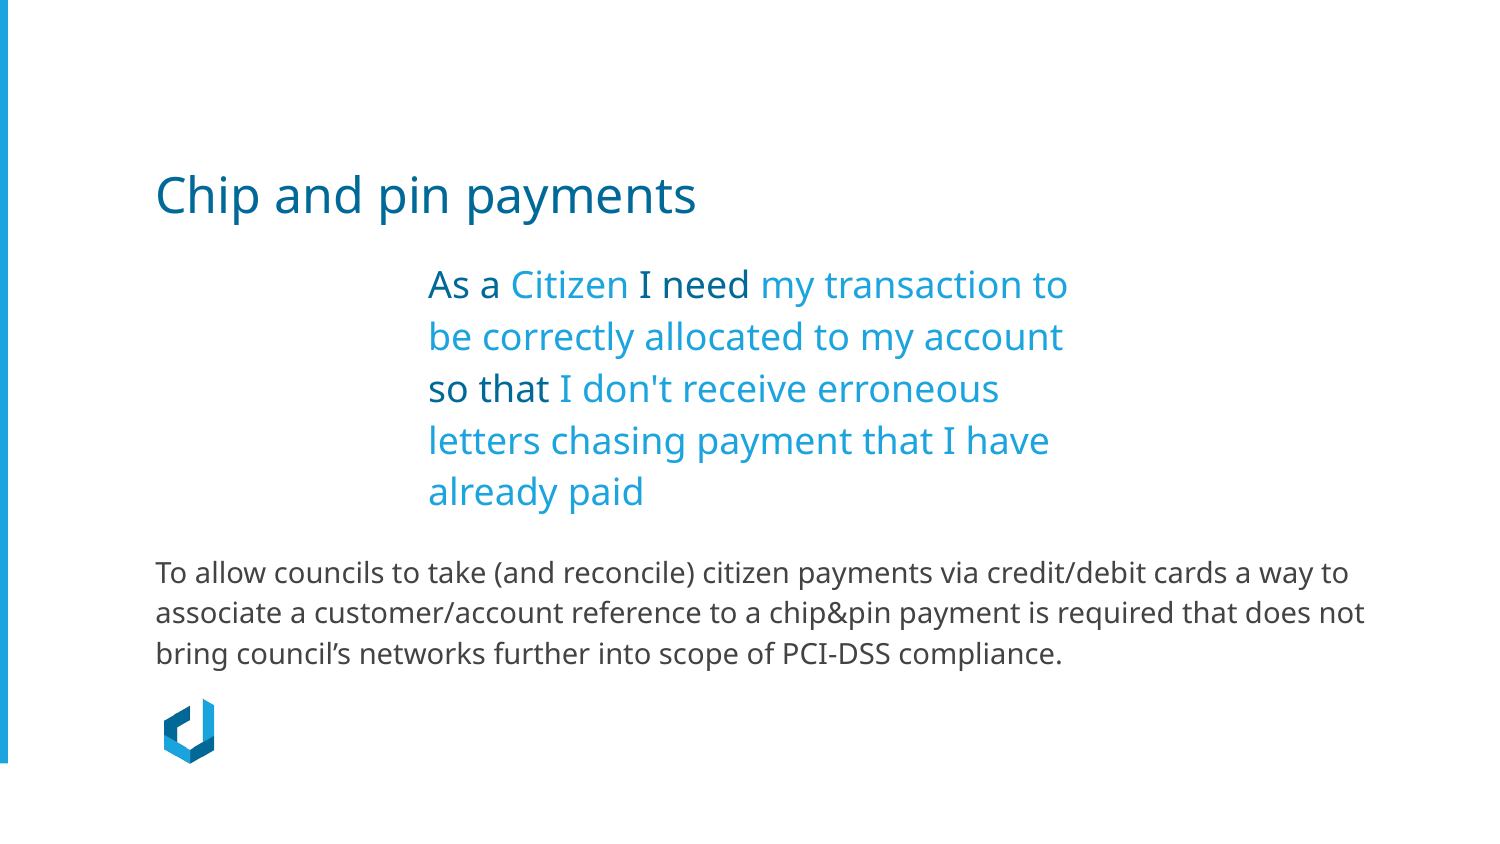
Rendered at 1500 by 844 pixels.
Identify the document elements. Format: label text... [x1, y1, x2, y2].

picture [164, 698, 215, 764]
list Chip and pin payments To allow councils to take (and reconcile) citizen payments via credit/debit cards a way to associate a customer/account reference to a chip&pin payment is required that does not bring council’s networks further into scope of PCI-DSS compliance. [140, 139, 1390, 637]
list As a Citizen I need my transaction to be correctly allocated to my account so that I don't receive erroneous letters chasing payment that I have already paid [413, 239, 1087, 481]
